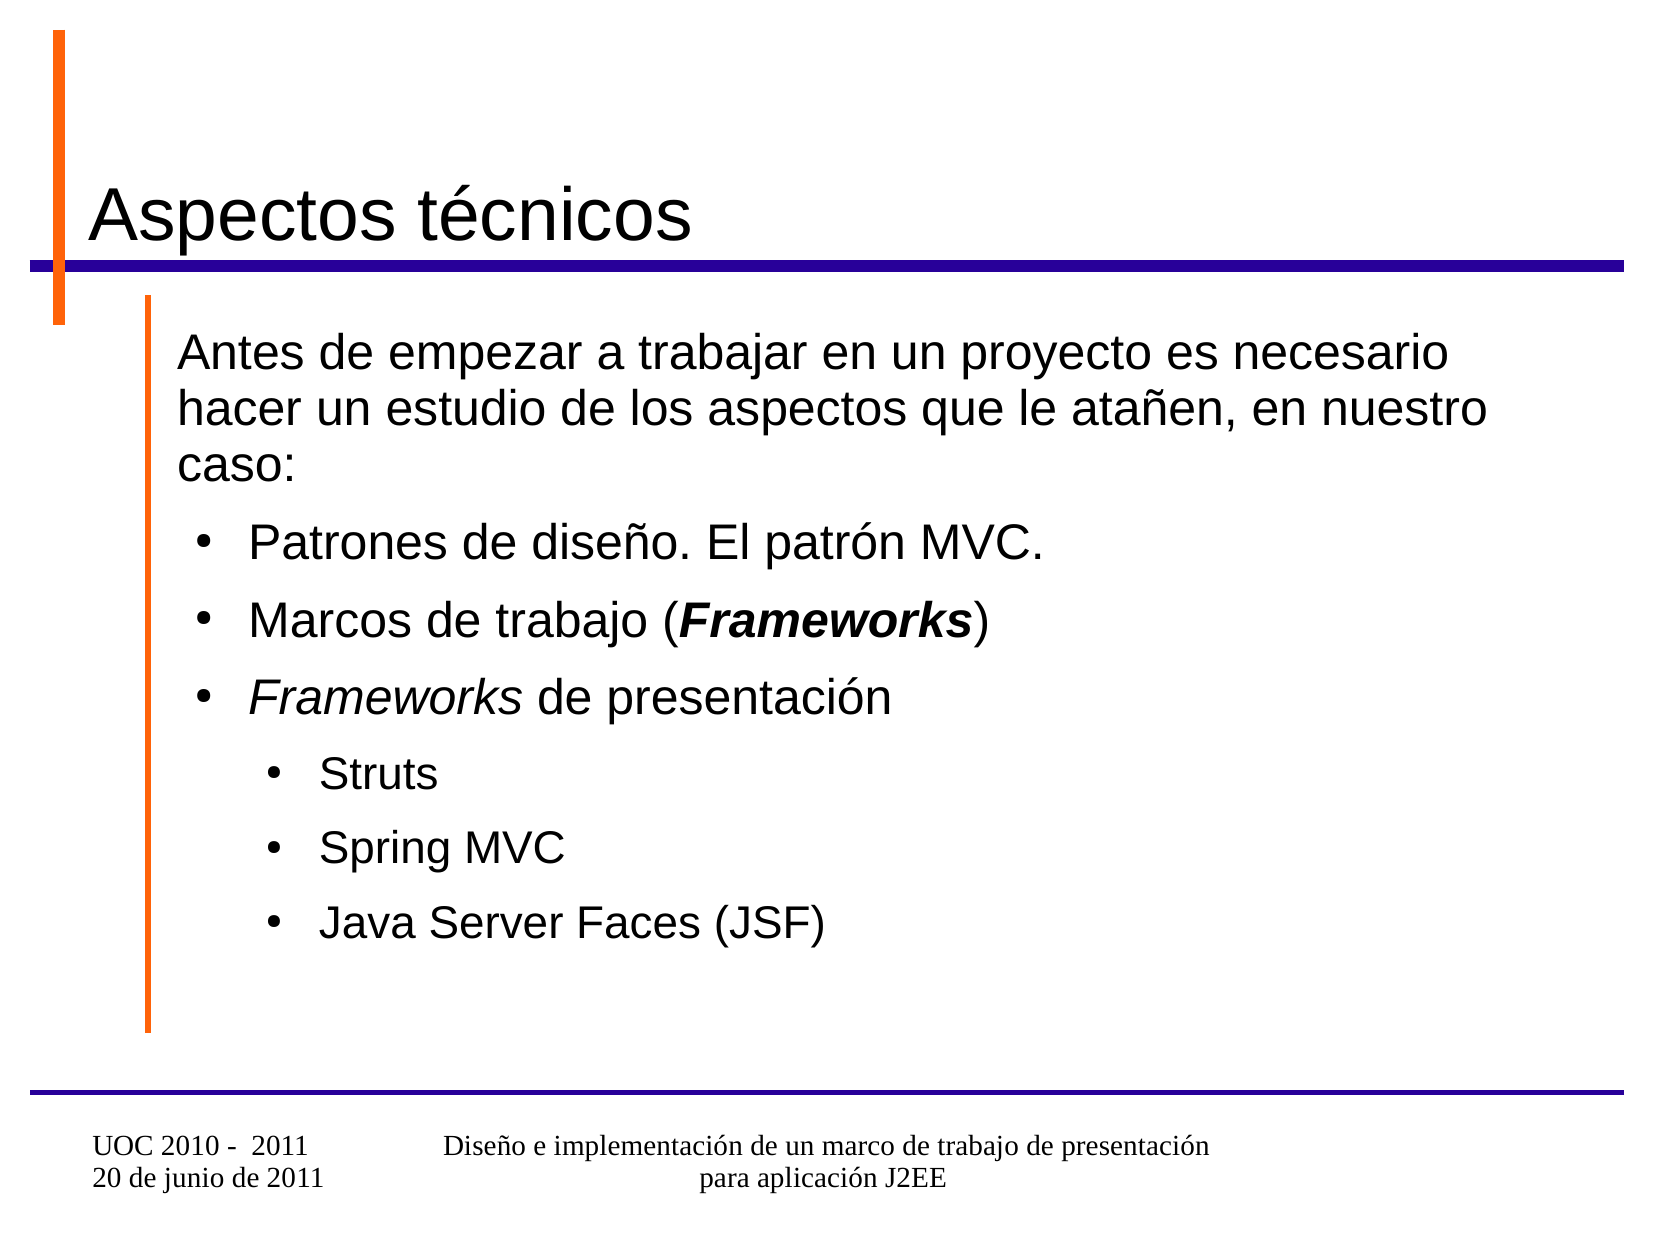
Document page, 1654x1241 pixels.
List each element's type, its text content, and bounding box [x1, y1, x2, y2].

list Antes de empezar a trabajar en un proyecto es necesario hacer un estudio de los aspectos que le atañen, en nuestro caso: Patrones de diseño. El patrón MVC. Marcos de trabajo (Frameworks) Frameworks de presentación Struts Spring MVC Java Server Faces (JSF) [177, 324, 1571, 1034]
title Aspectos técnicos [88, 49, 1130, 257]
